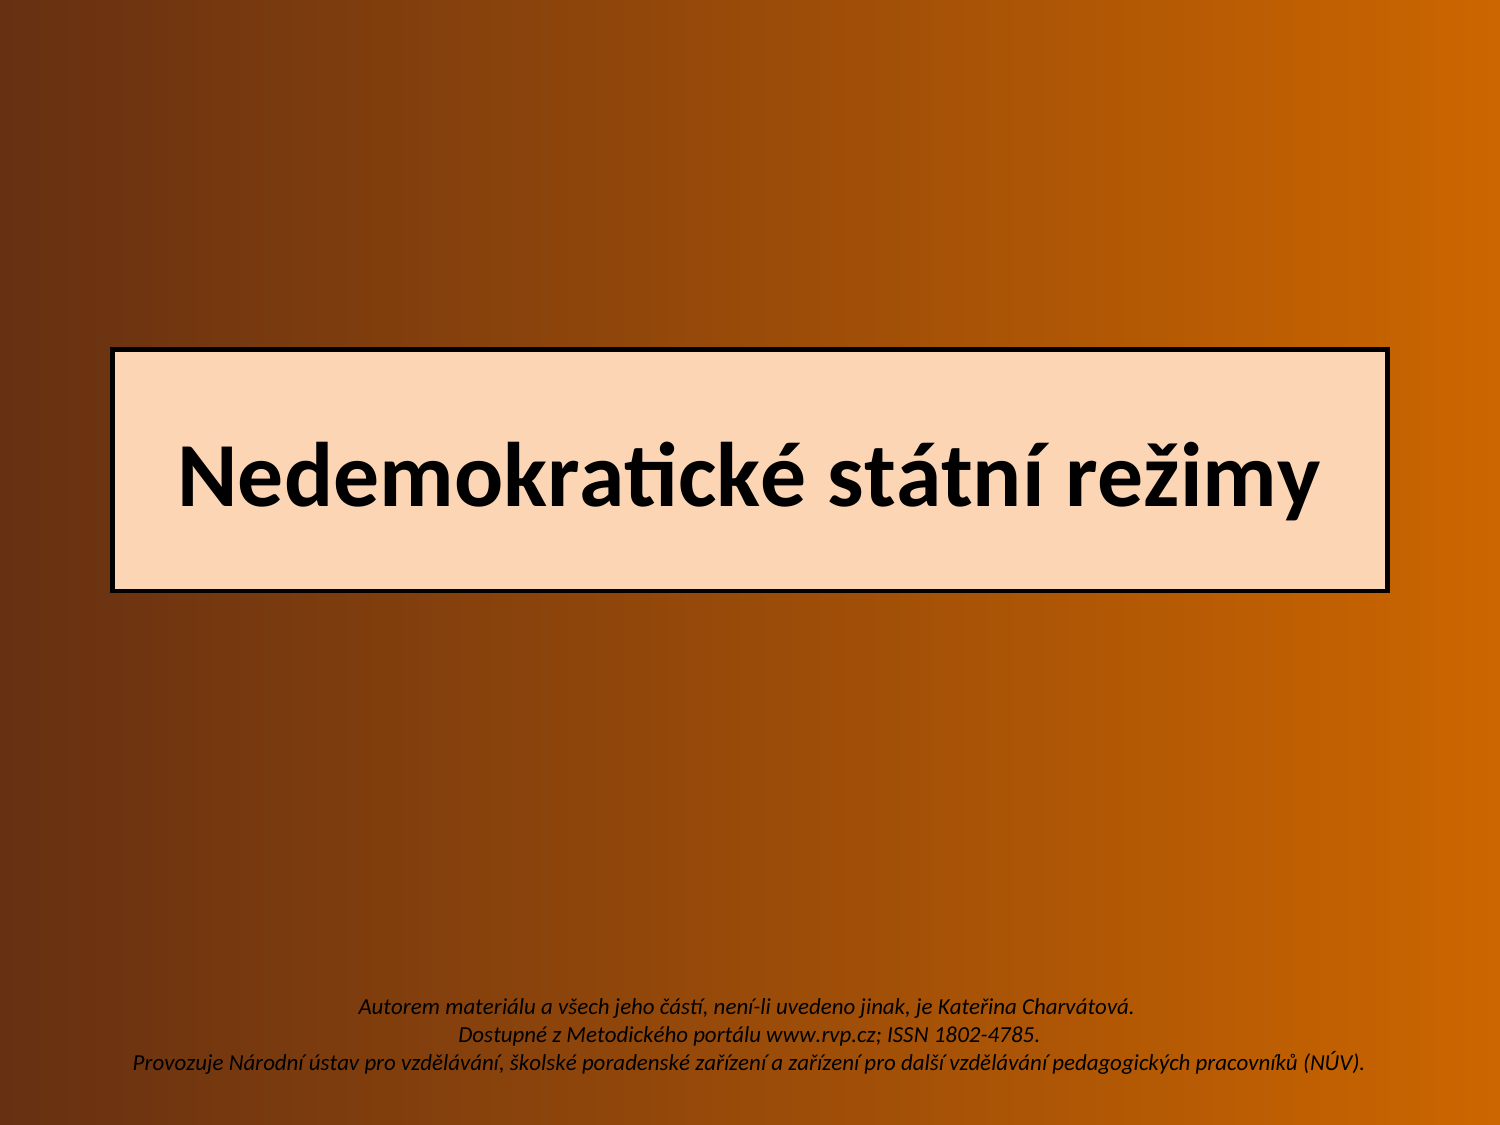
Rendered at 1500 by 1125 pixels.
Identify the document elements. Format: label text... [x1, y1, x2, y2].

text_box Autorem materiálu a všech jeho částí, není-li uvedeno jinak, je Kateřina Charvátová. Dostupné z Metodického portálu www.rvp.cz; ISSN 1802-4785. Provozuje Národní ústav pro vzdělávání, školské poradenské zařízení a zařízení pro další vzdělávání pedagogických pracovníků (NÚV). [76, 984, 1424, 1083]
title Nedemokratické státní režimy [112, 349, 1388, 591]
